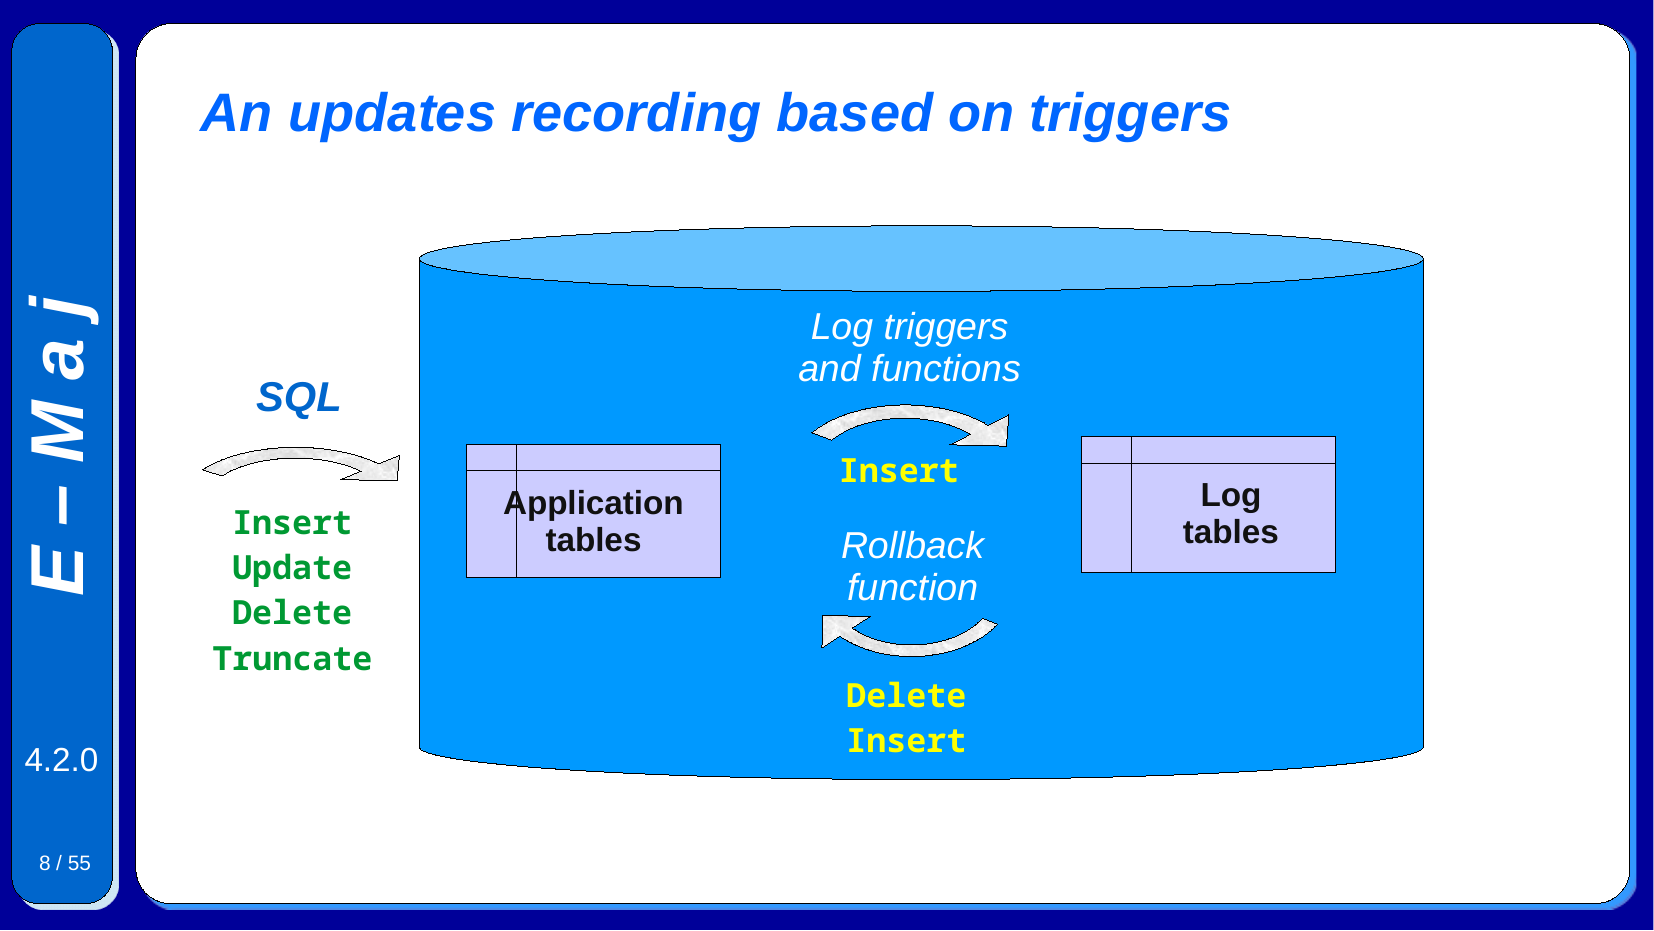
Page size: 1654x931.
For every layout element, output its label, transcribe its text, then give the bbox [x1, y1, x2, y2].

text_box Log triggers and functions [761, 298, 1058, 398]
text_box [202, 447, 400, 481]
text_box Log tables [1138, 468, 1323, 561]
text_box Delete Insert [802, 664, 1010, 759]
text_box [419, 260, 1424, 780]
text_box Insert [817, 439, 981, 494]
text_box Insert Update Delete Truncate [183, 491, 402, 661]
text_box Application tables [448, 476, 739, 569]
title An updates recording based on triggers [200, 34, 1575, 191]
text_box SQL [194, 366, 404, 428]
text_box Rollback function [755, 516, 1070, 616]
